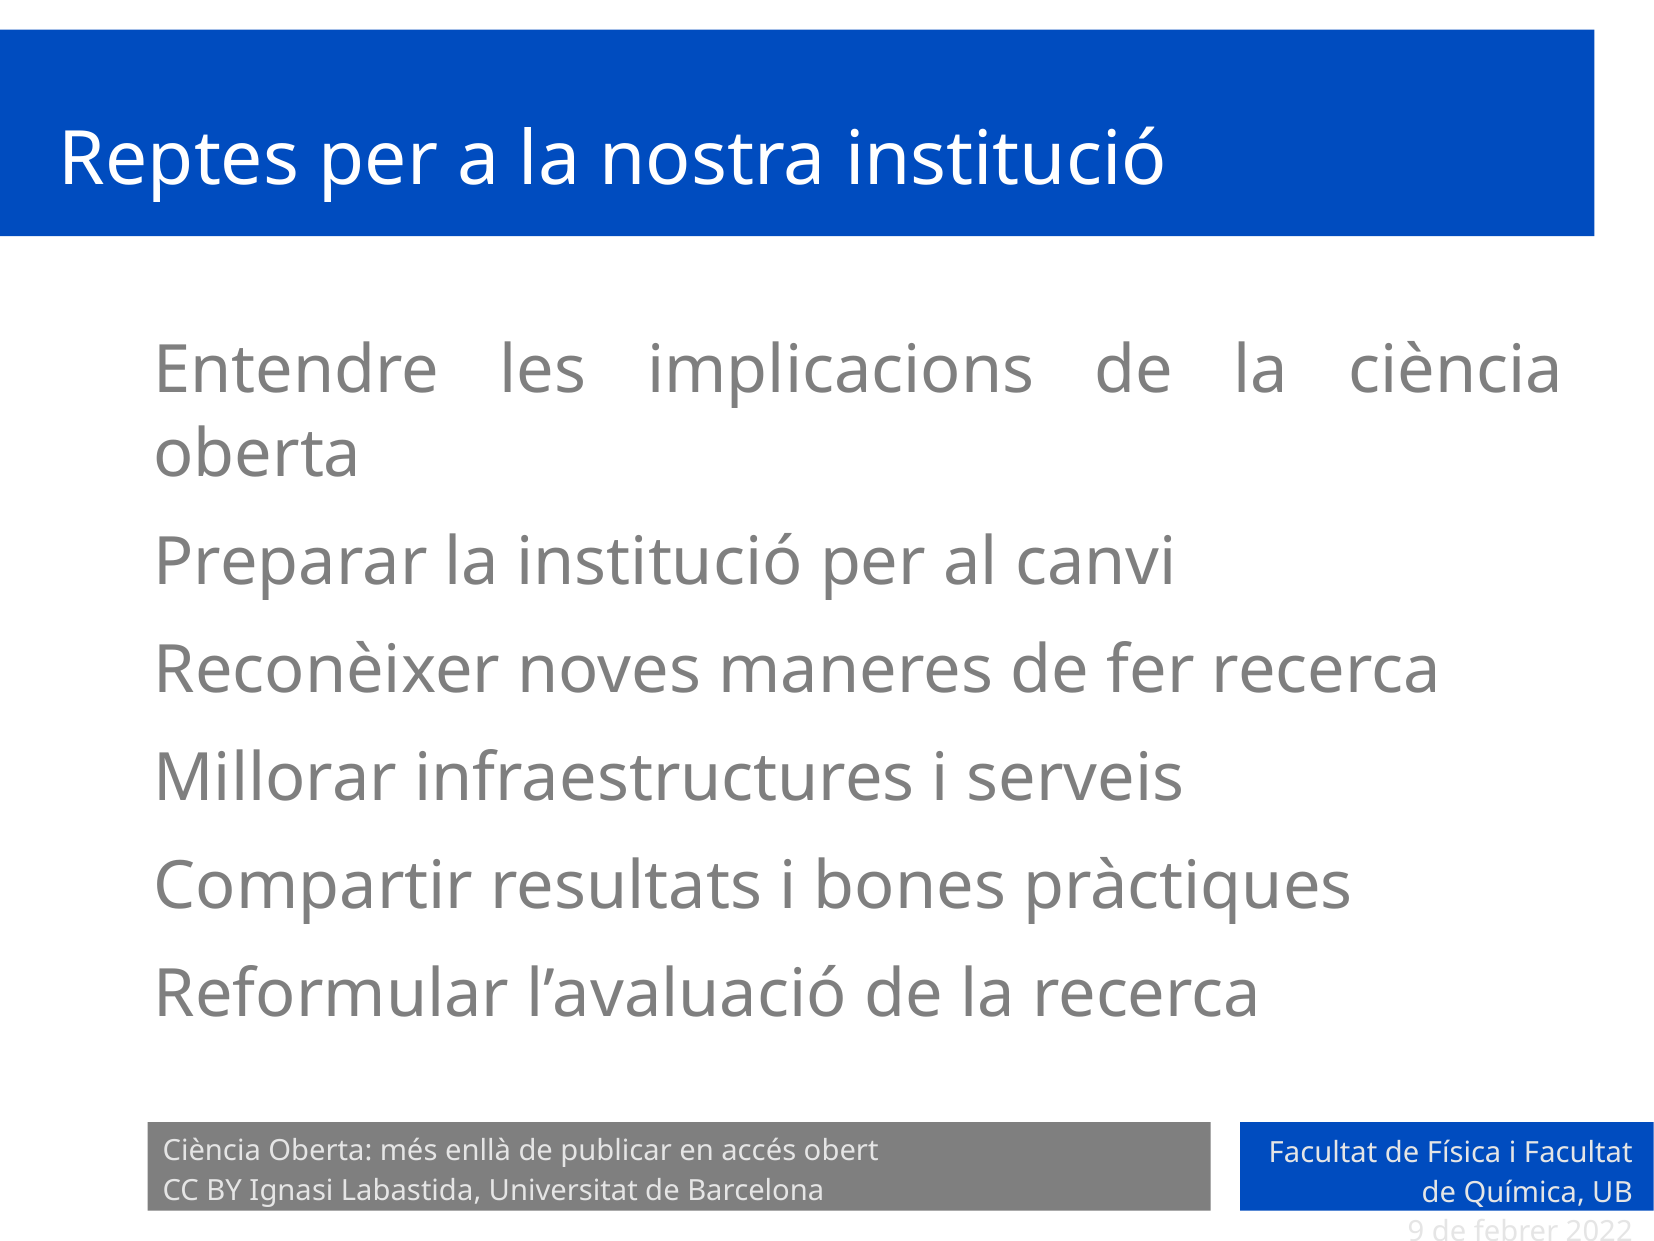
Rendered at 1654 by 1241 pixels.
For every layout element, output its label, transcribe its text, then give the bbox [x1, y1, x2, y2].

title Reptes per a la nostra institució [59, 59, 1595, 207]
list Entendre les implicacions de la ciència oberta Preparar la institució per al canvi Reconèixer noves maneres de fer recerca Millorar infraestructures i serveis Compartir resultats i bones pràctiques Reformular l’avaluació de la recerca [59, 324, 1565, 1093]
